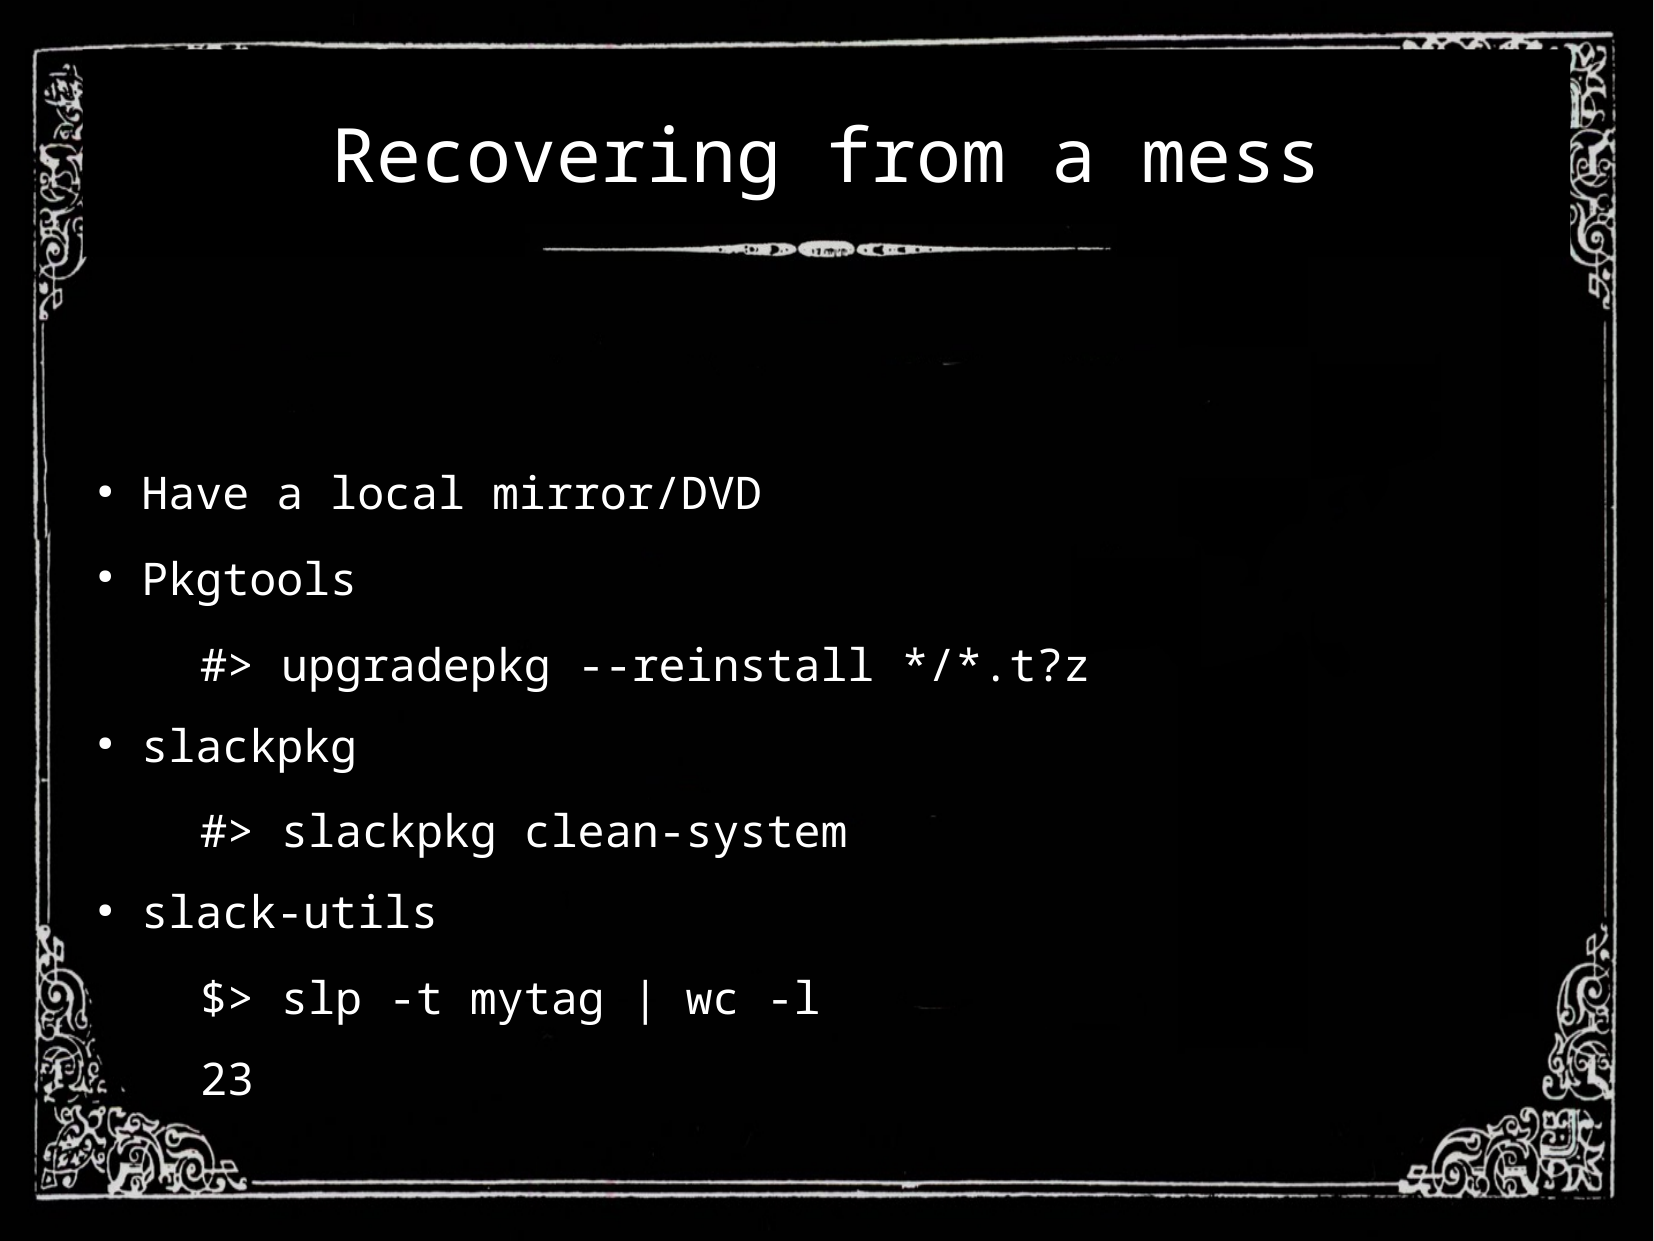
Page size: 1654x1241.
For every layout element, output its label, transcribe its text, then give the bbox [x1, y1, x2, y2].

title Recovering from a mess [82, 49, 1571, 257]
list Have a local mirror/DVD Pkgtools #> upgradepkg --reinstall */*.t?z slackpkg #> slackpkg clean-system slack-utils $> slp -t mytag | wc -l 23 [82, 290, 1501, 1109]
picture [0, 0, 1654, 1241]
